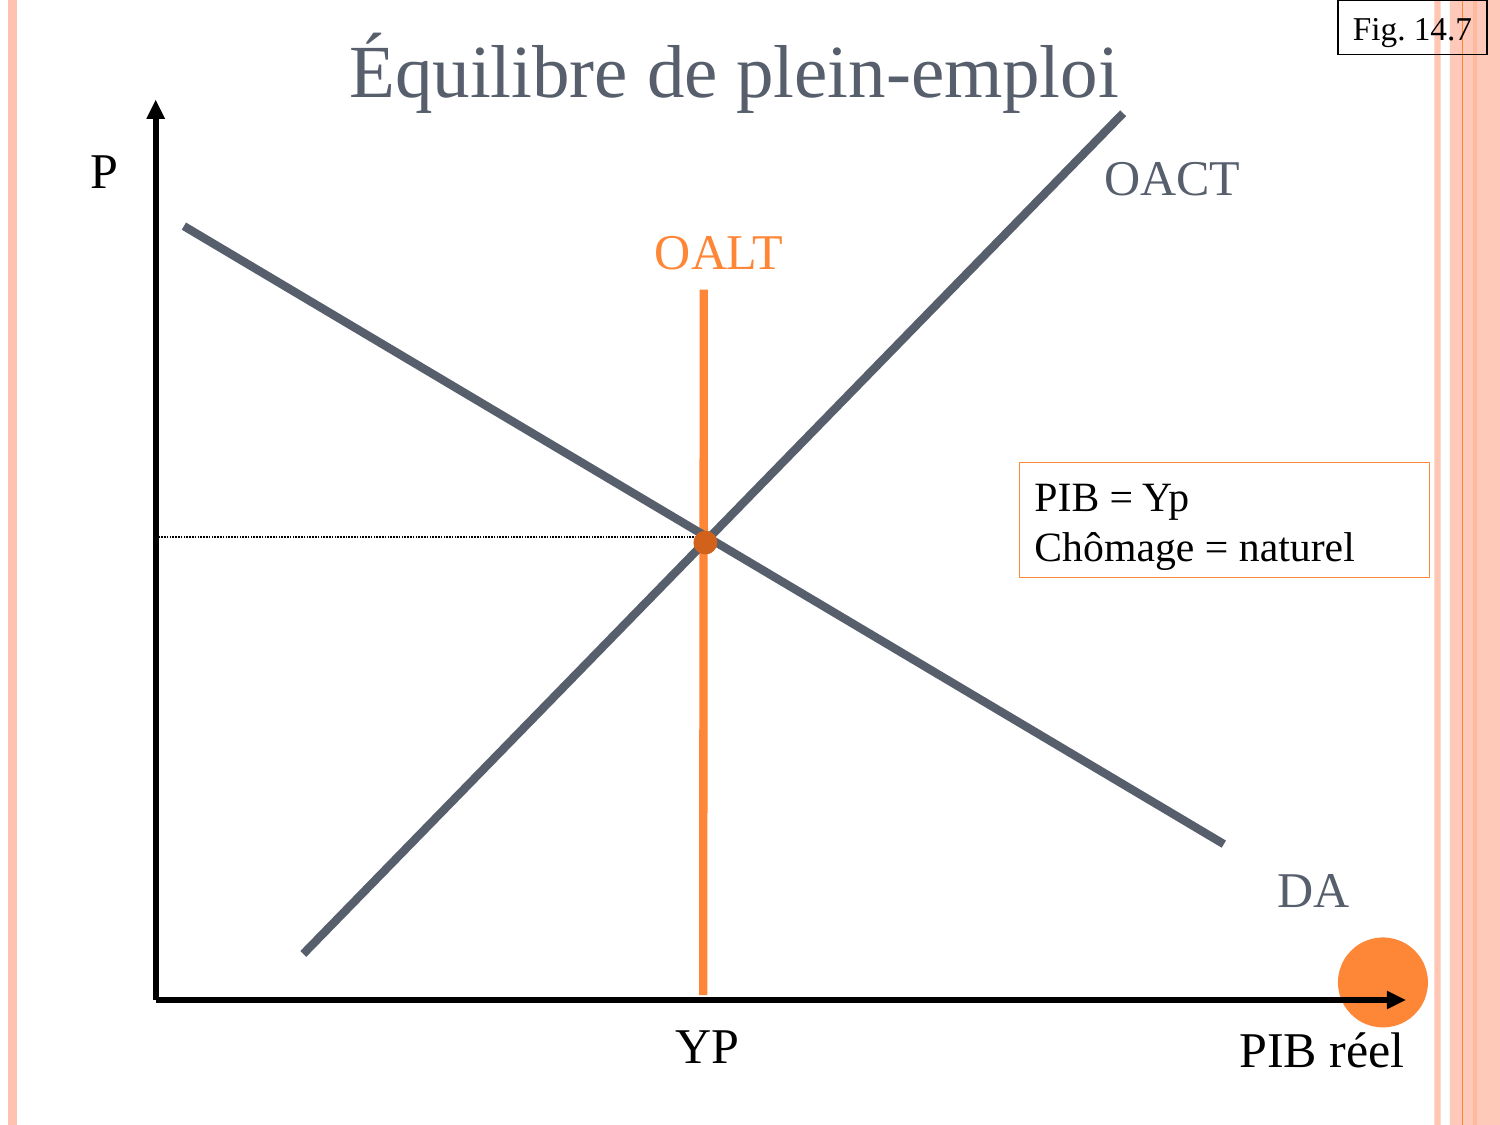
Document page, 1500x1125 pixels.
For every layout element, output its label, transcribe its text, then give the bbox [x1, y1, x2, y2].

text_box OACT [1089, 137, 1268, 213]
text_box P [75, 130, 134, 206]
text_box YP [660, 1006, 754, 1082]
text_box DA [1262, 849, 1365, 925]
text_box Équilibre de plein-emploi [334, 15, 1213, 121]
text_box PIB réel [1224, 1009, 1500, 1085]
text_box OALT [640, 212, 799, 288]
text_box Fig. 14.7 [1338, 0, 1488, 55]
text_box PIB = Yp Chômage = naturel [1019, 462, 1430, 578]
text_box [693, 530, 718, 555]
